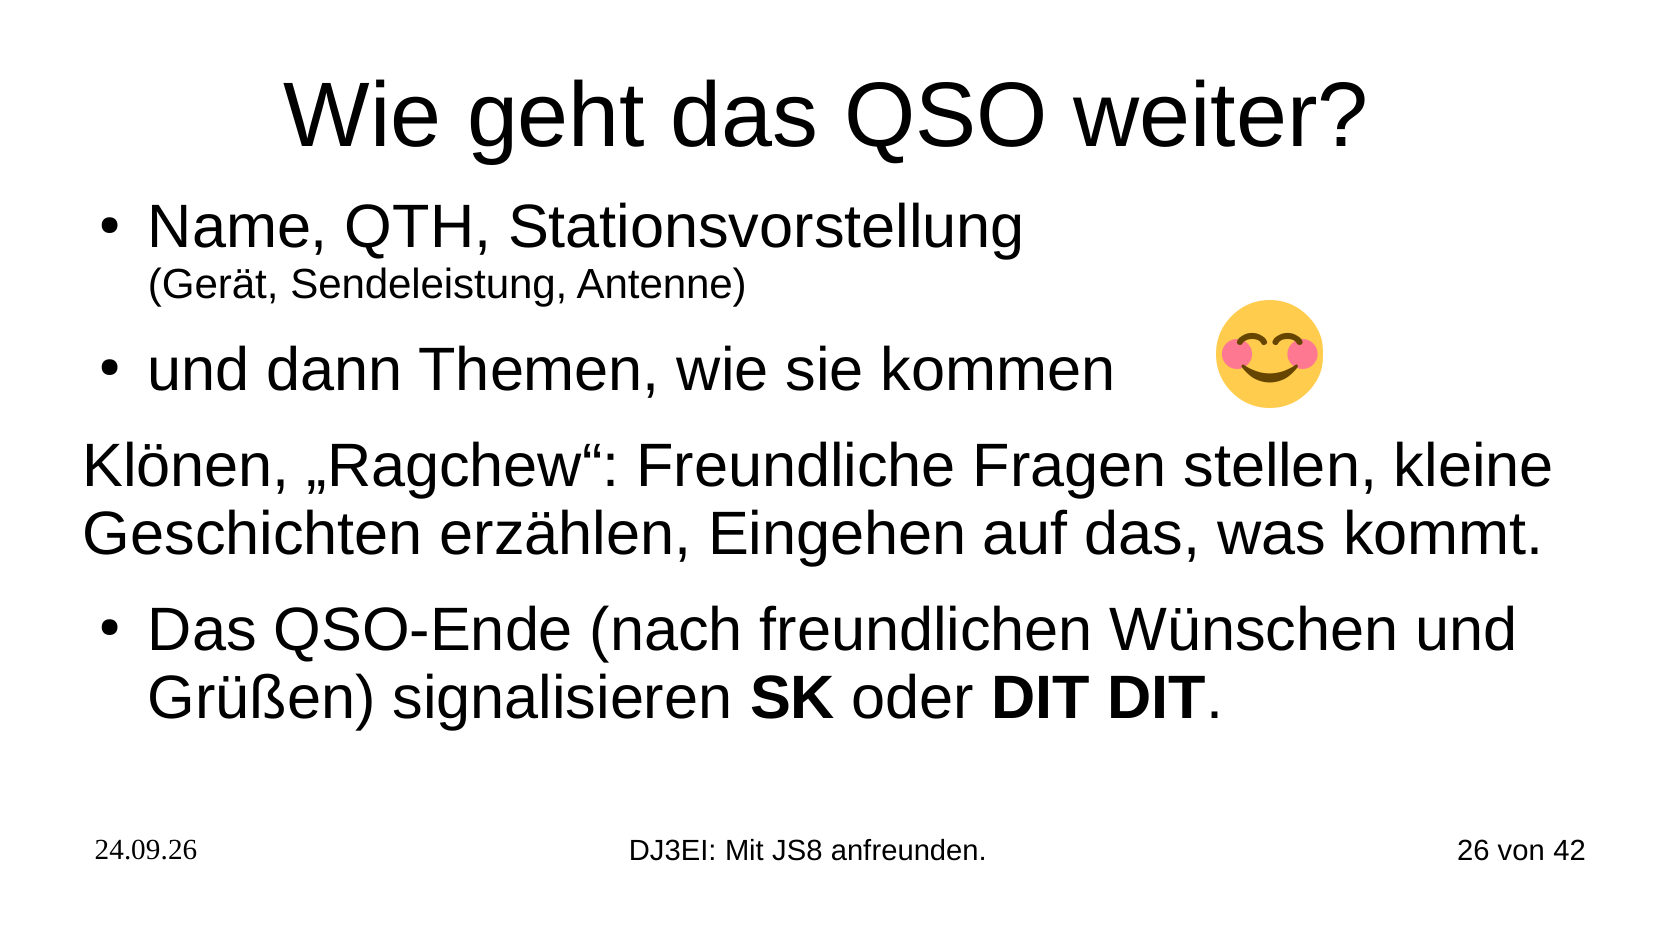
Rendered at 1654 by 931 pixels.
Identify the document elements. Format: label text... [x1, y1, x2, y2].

picture [1216, 300, 1323, 408]
title Wie geht das QSO weiter? [82, 37, 1571, 192]
list Name, QTH, Stationsvorstellung (Gerät, Sendeleistung, Antenne) und dann Themen, wie sie kommen . Klönen, „Ragchew“: Freundliche Fragen stellen, kleine Geschichten erzählen, Eingehen auf das, was kommt. Das QSO-Ende (nach freundlichen Wünschen und Grüßen) signalisieren SK oder DIT DIT. [82, 192, 1571, 792]
